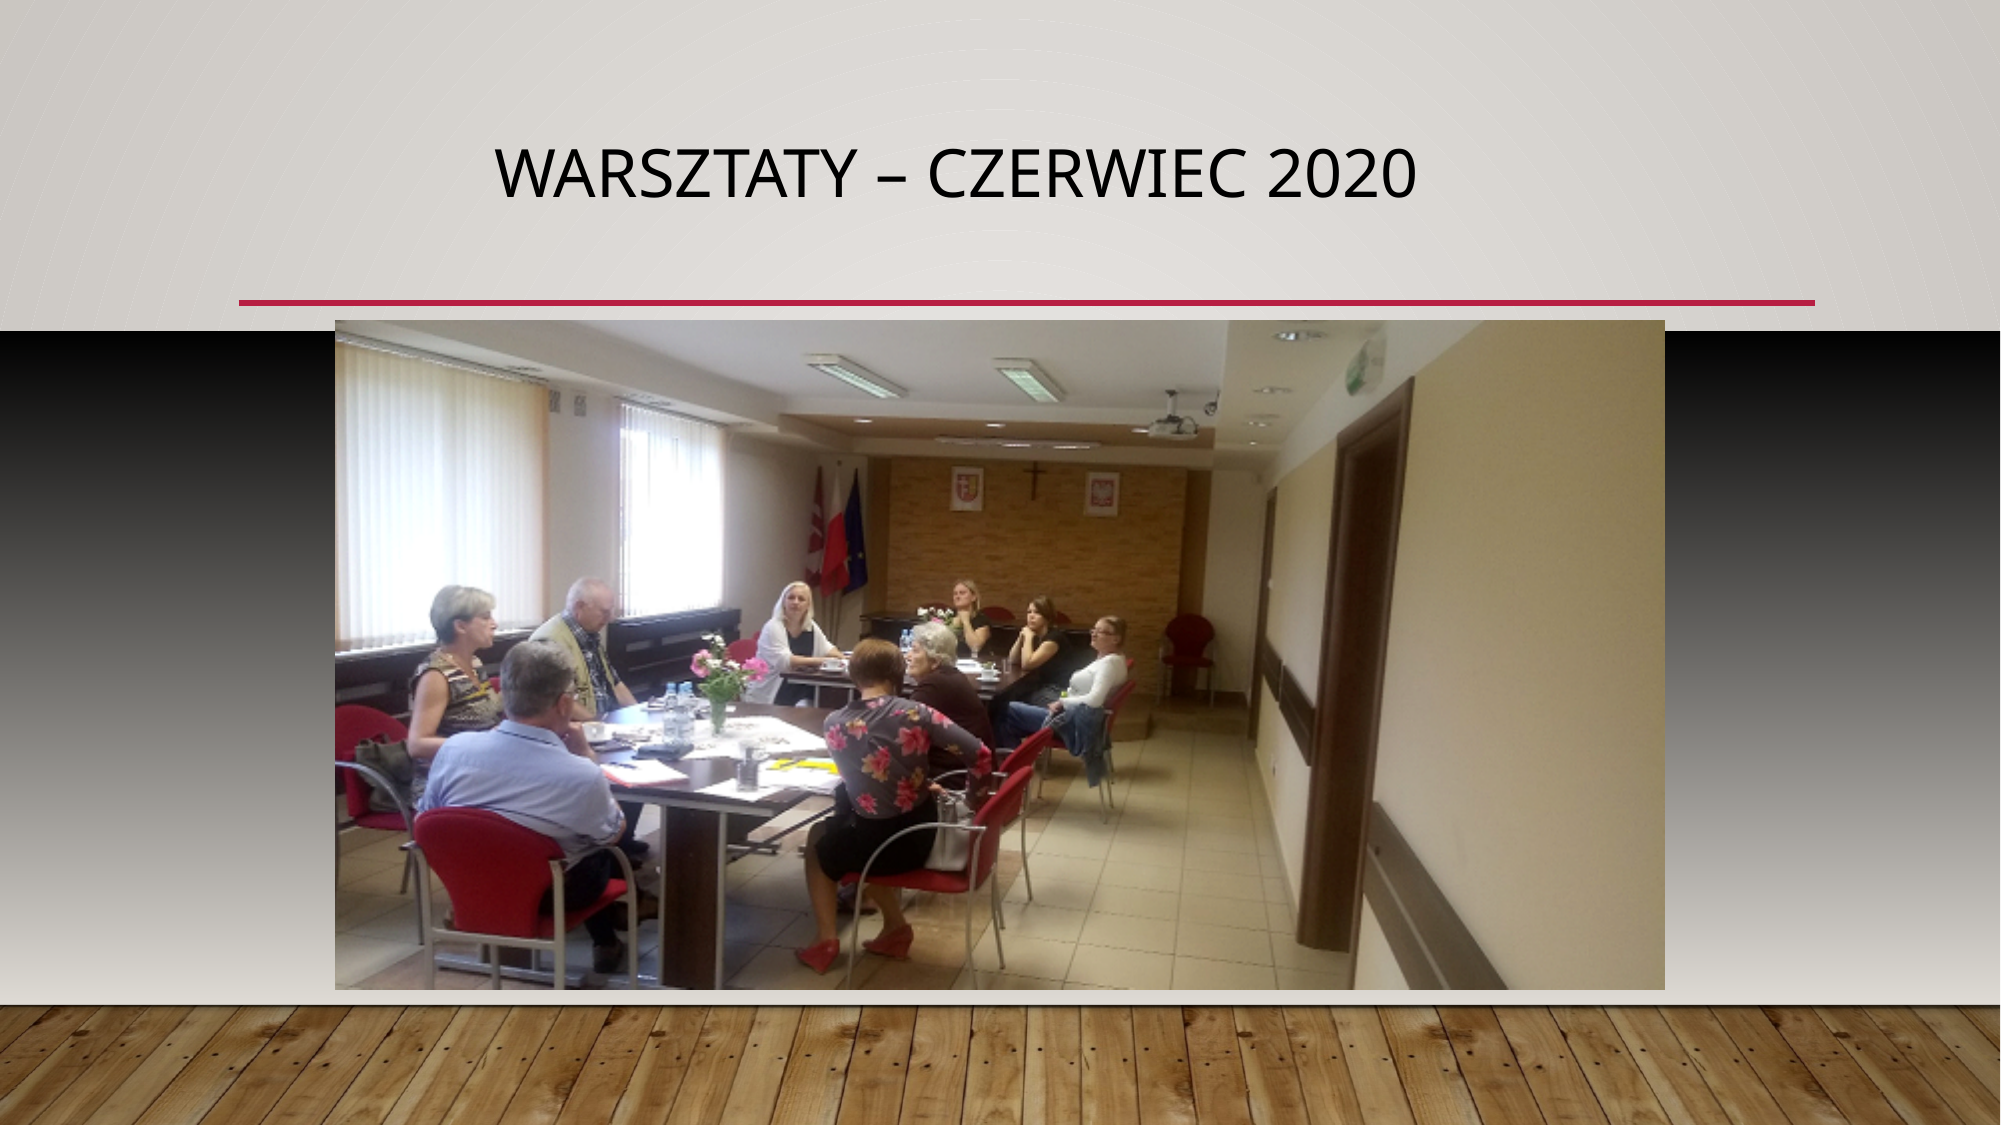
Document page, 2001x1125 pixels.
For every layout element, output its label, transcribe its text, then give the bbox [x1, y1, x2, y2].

picture [335, 320, 1665, 990]
title warsztatY – czerwiec 2020 [238, 131, 1814, 305]
